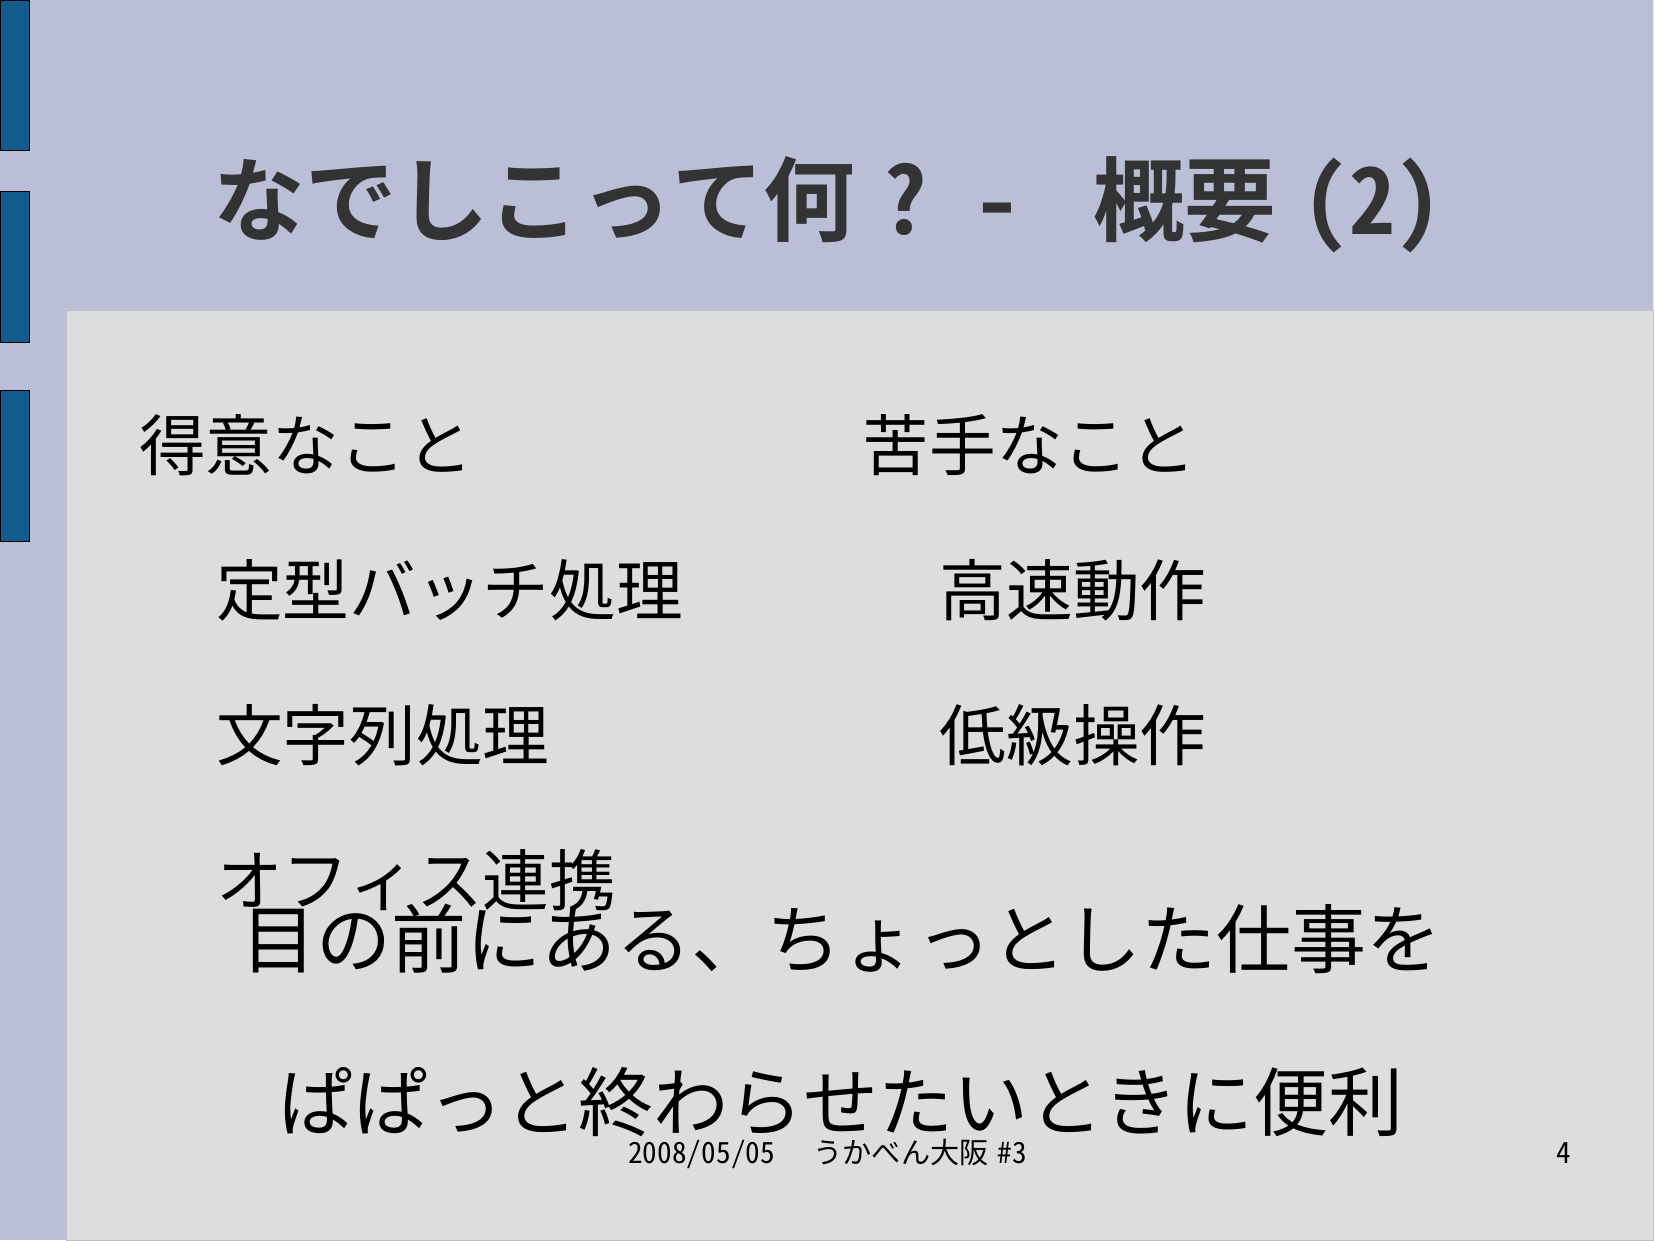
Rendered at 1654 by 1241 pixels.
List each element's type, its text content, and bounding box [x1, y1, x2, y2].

list 得意なこと 定型バッチ処理 文字列処理 オフィス連携 [121, 344, 811, 812]
list 苦手なこと 高速動作 低級操作 [845, 344, 1535, 768]
title なでしこって何? - 概要(2) [121, 91, 1534, 299]
text_box 目の前にある、ちょっとした仕事を ぱぱっと終わらせたいときに便利 [177, 826, 1506, 1015]
